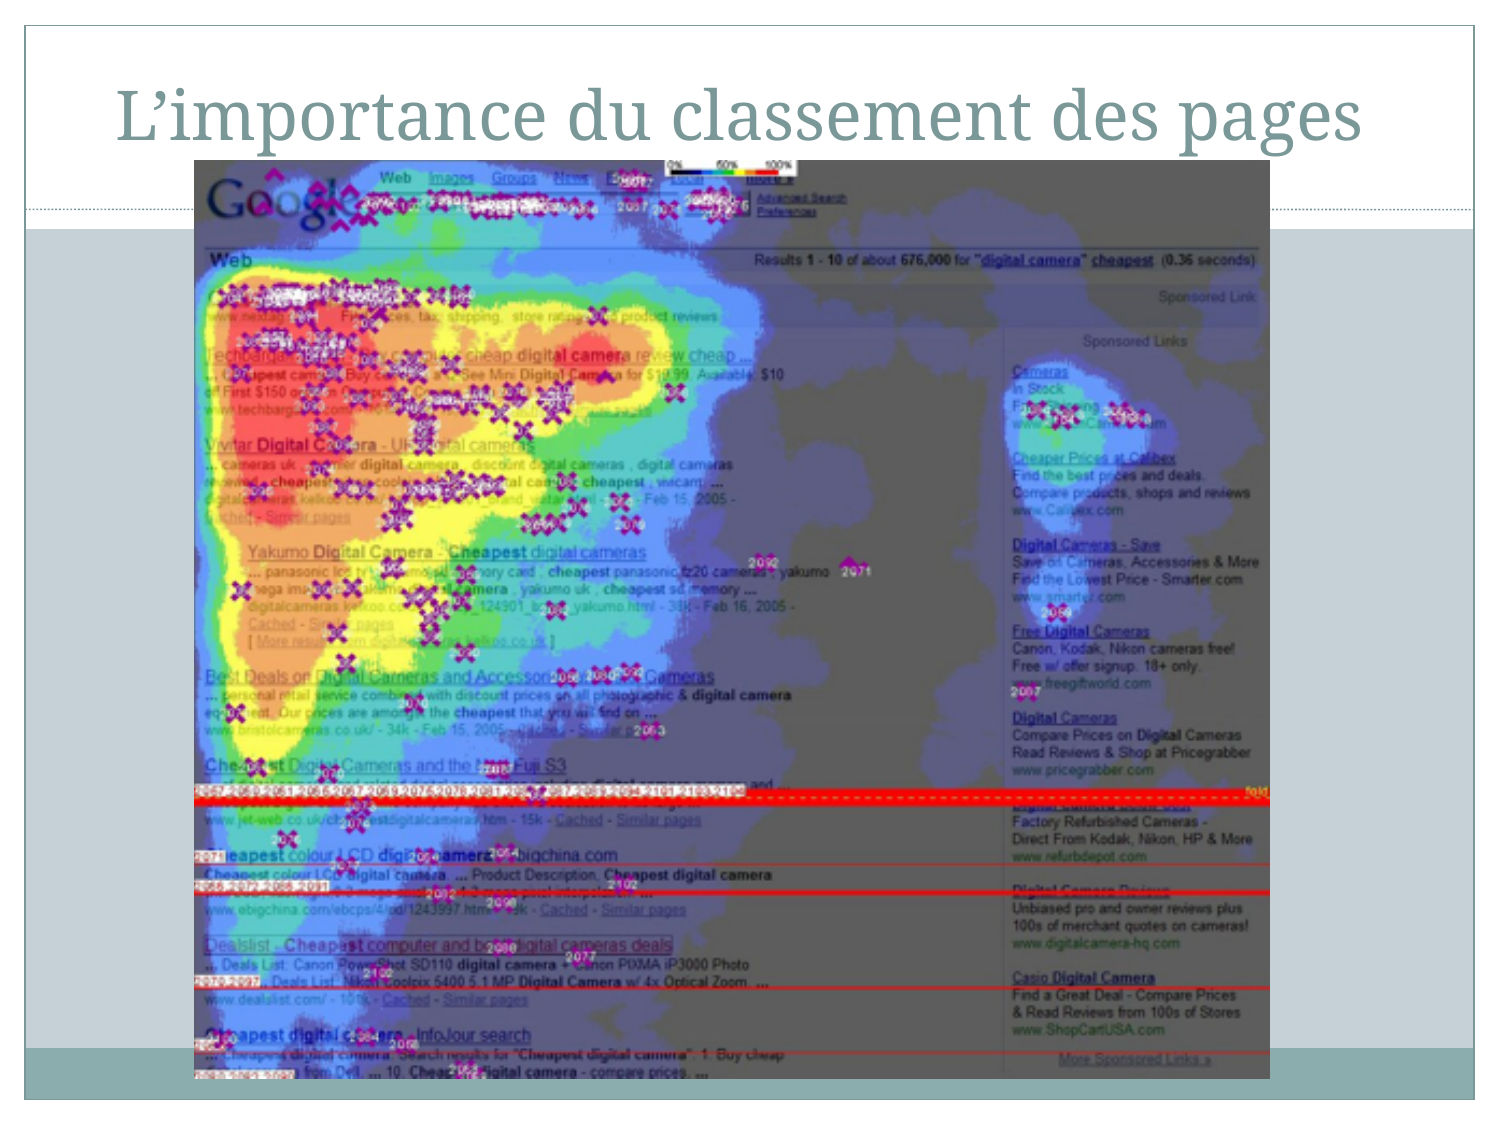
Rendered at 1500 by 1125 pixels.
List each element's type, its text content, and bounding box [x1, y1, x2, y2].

title L’importance du classement des pages [49, 37, 1450, 162]
picture [194, 160, 1270, 1079]
